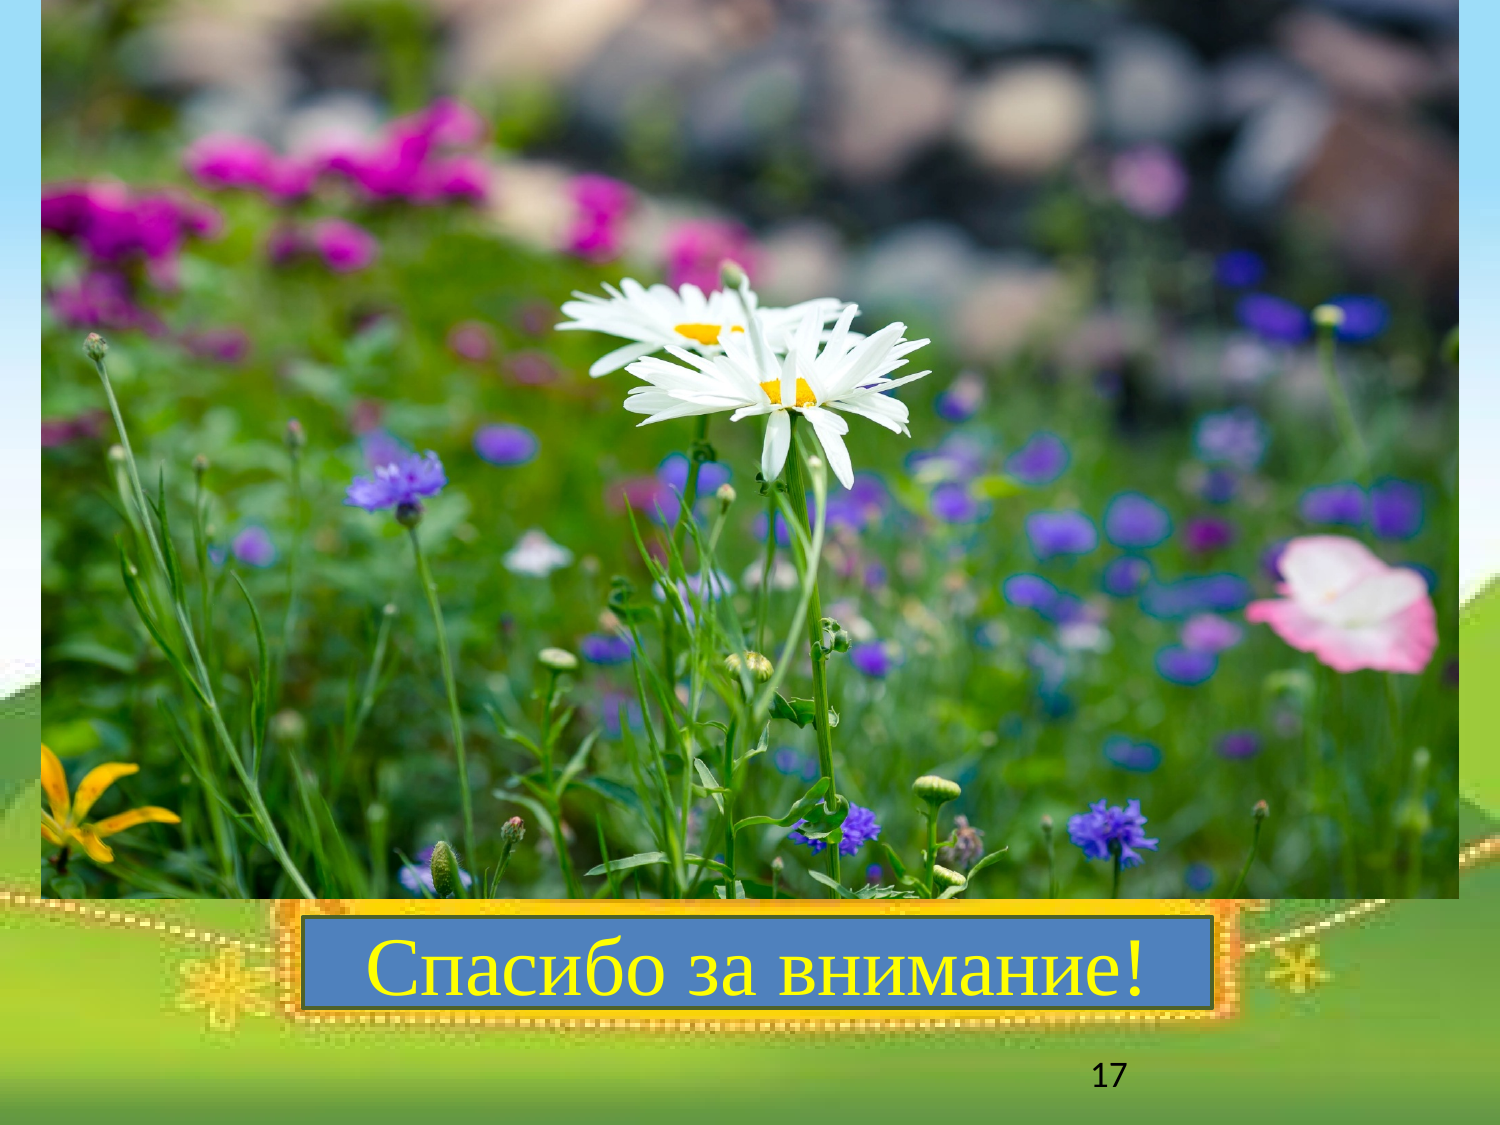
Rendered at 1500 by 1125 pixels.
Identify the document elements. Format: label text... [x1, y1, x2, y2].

slide_number <номер> [1074, 1042, 1425, 1103]
picture [0, 0, 1500, 1125]
text_box Спасибо за внимание! [302, 916, 1213, 1008]
